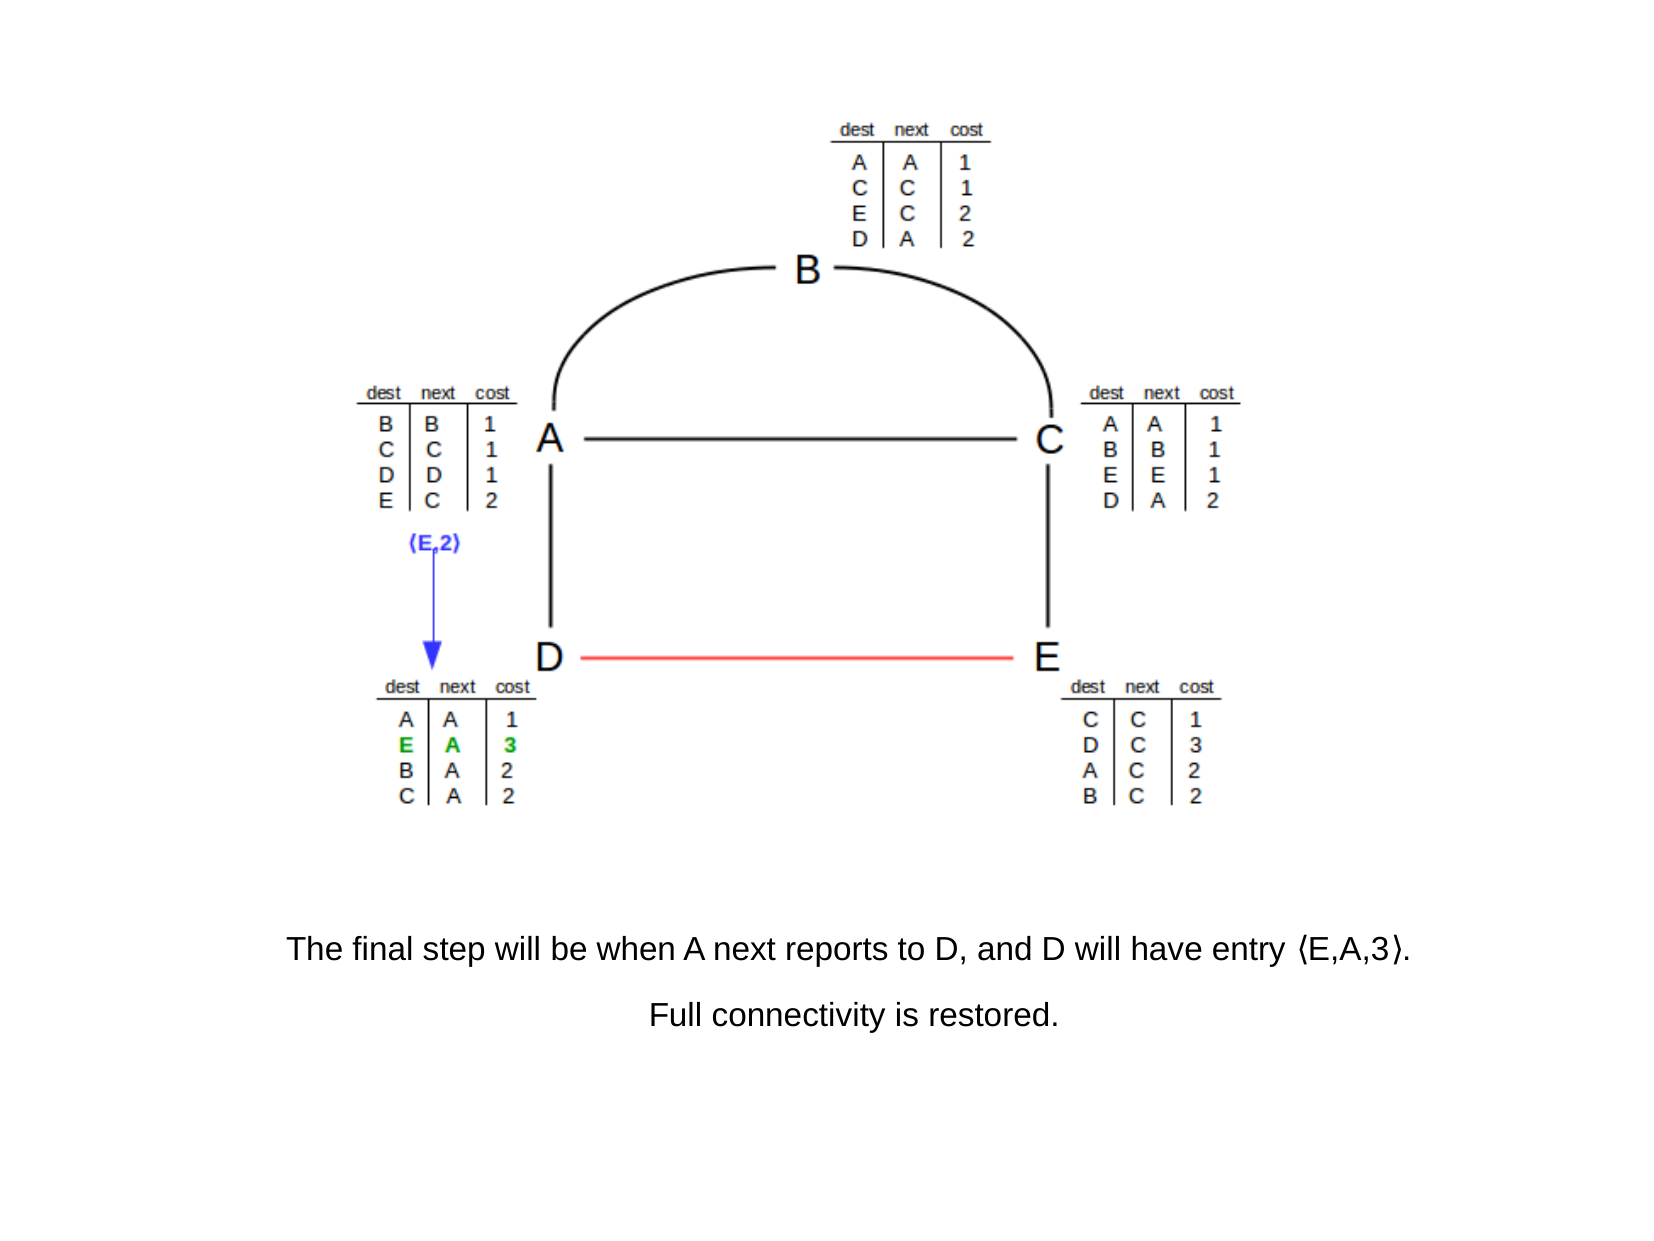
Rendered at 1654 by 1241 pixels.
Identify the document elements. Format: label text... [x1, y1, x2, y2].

picture [350, 104, 1285, 871]
list The final step will be when A next reports to D, and D will have entry ⟨E,A,3⟩. Full connectivity is restored. [75, 930, 1564, 1126]
